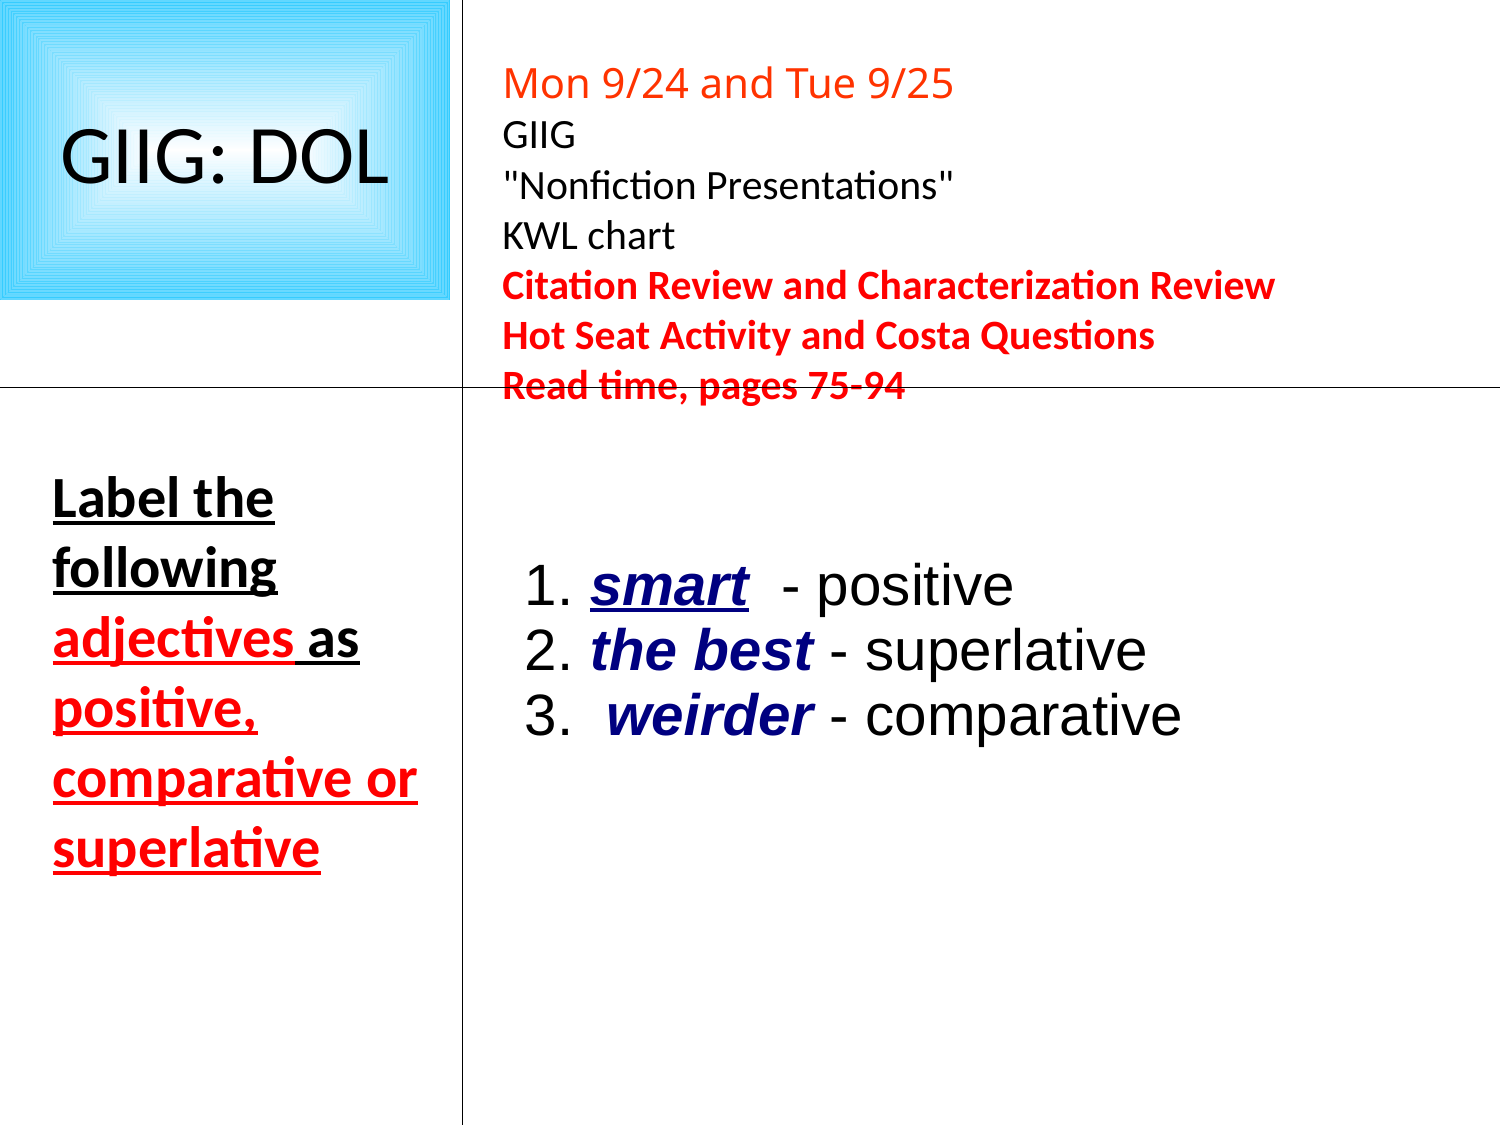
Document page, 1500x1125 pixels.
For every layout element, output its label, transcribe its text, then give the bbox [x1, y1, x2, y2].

title GIIG: DOL [0, 0, 450, 300]
list Label the following adjectives as positive, comparative or superlative [37, 388, 451, 1018]
text_box 1. smart - positive 2. the best - superlative 3. weirder - comparative [510, 479, 1448, 1125]
text_box Mon 9/24 and Tue 9/25 GIIG "Nonfiction Presentations" KWL chart Citation Review and Characterization Review Hot Seat Activity and Costa Questions Read time, pages 75-94 [487, 49, 1360, 363]
